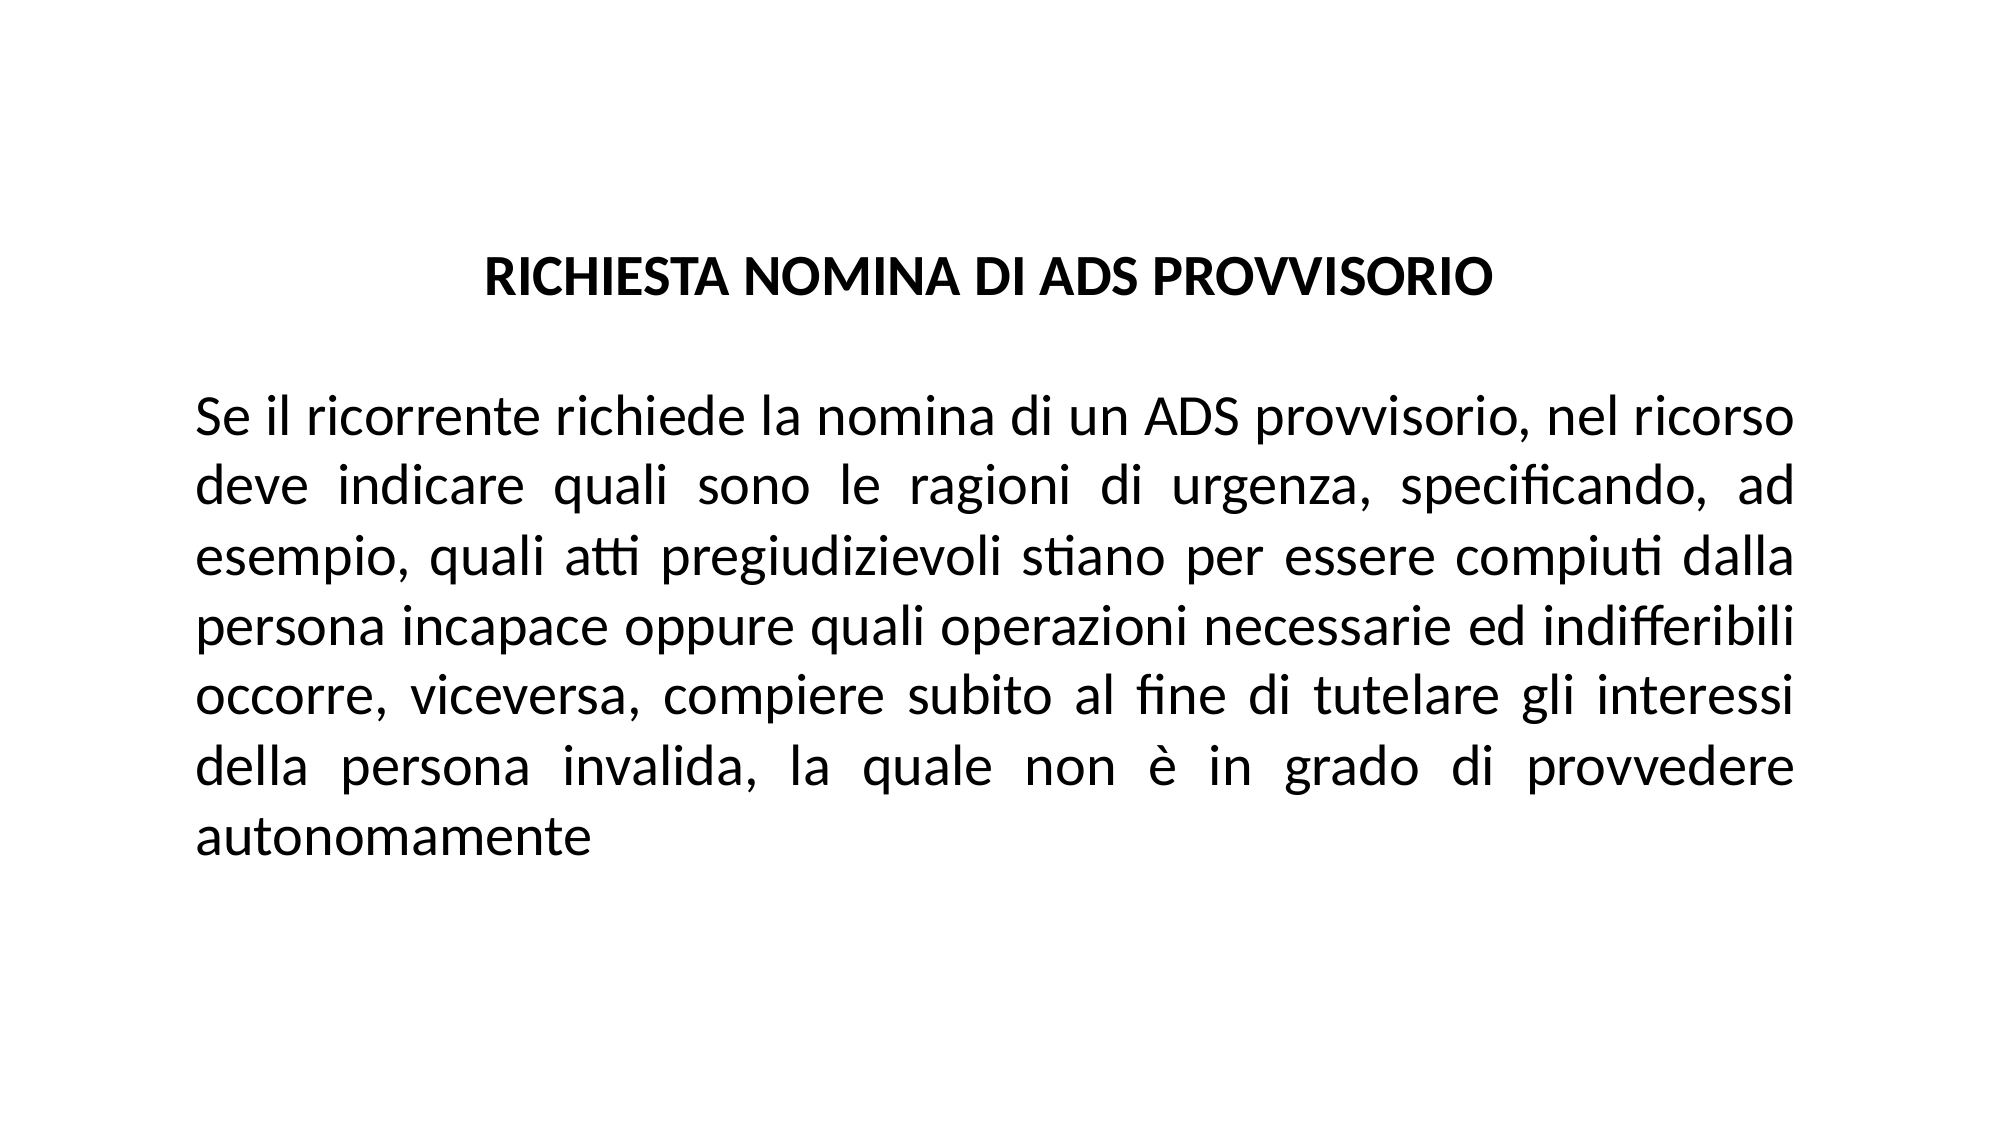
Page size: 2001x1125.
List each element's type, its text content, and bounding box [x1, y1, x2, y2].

text_box RICHIESTA NOMINA DI ADS PROVVISORIO Se il ricorrente richiede la nomina di un ADS provvisorio, nel ricorso deve indicare quali sono le ragioni di urgenza, specificando, ad esempio, quali atti pregiudizievoli stiano per essere compiuti dalla persona incapace oppure quali operazioni necessarie ed indifferibili occorre, viceversa, compiere subito al fine di tutelare gli interessi della persona invalida, la quale non è in grado di provvedere autonomamente [180, 229, 1847, 964]
